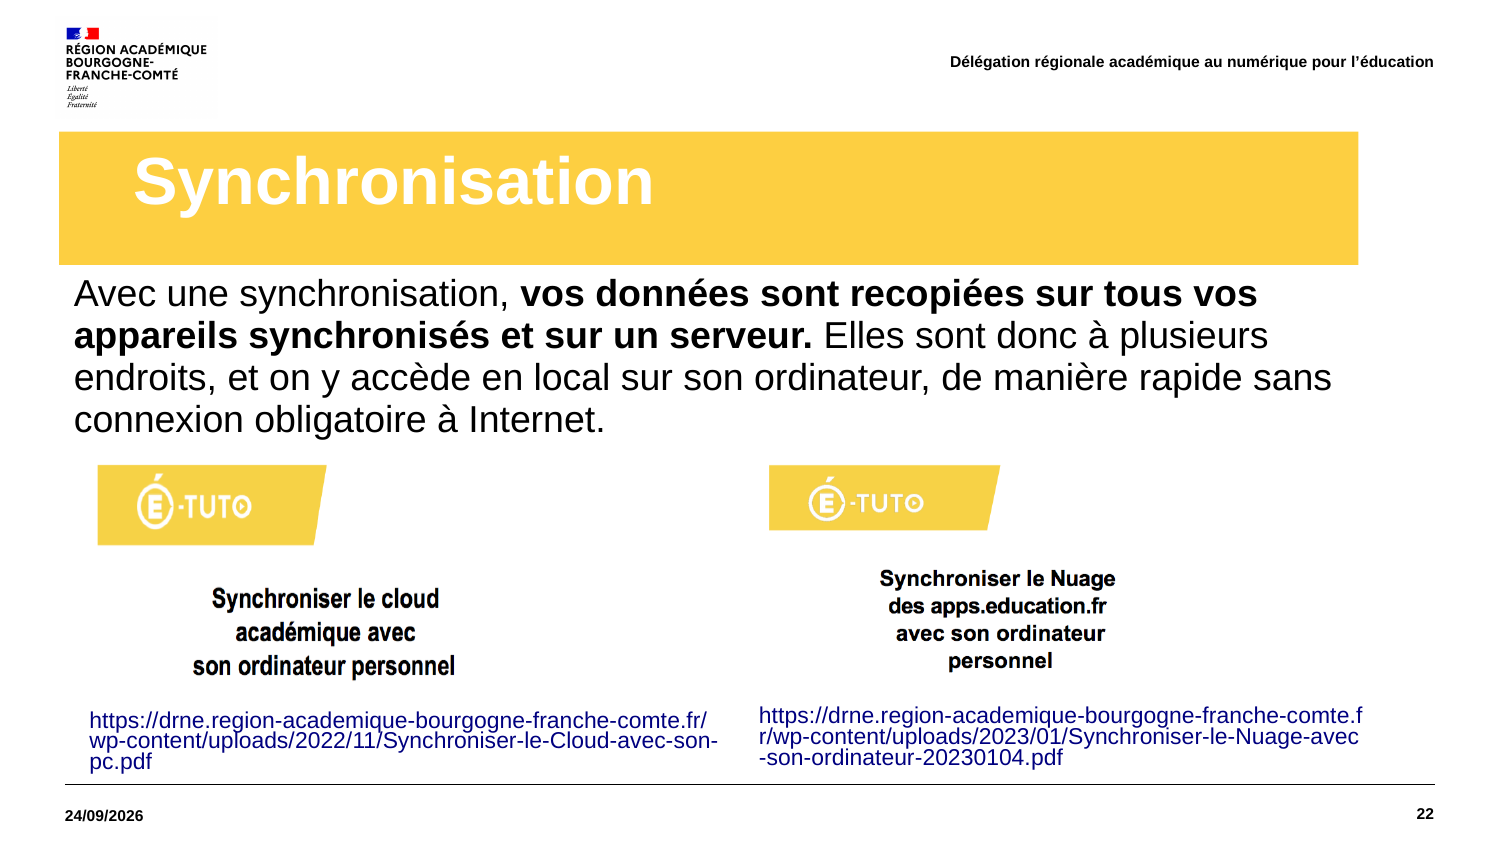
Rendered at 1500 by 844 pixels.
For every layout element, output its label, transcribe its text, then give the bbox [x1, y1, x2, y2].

text_box Synchronisation [59, 131, 1359, 264]
picture [88, 536, 579, 700]
picture [55, 16, 218, 119]
text_box https://drne.region-academique-bourgogne-franche-comte.fr/wp-content/uploads/2023/01/Synchroniser-le-Nuage-avec-son-ordinateur-20230104.pdf [744, 695, 1379, 795]
text_box 31/01/2023 [64, 787, 245, 843]
picture [760, 456, 1235, 676]
text_box Avec une synchronisation, vos données sont recopiées sur tous vos appareils synchronisés et sur un serveur. Elles sont donc à plusieurs endroits, et on y accède en local sur son ordinateur, de manière rapide sans connexion obligatoire à Internet. [59, 264, 1390, 536]
text_box https://drne.region-academique-bourgogne-franche-comte.fr/wp-content/uploads/2022/11/Synchroniser-le-Cloud-avec-son-pc.pdf [74, 700, 737, 799]
text_box <numéro> [1213, 784, 1435, 843]
text_box Délégation régionale académique au numérique pour l’éducation [470, 32, 1435, 91]
